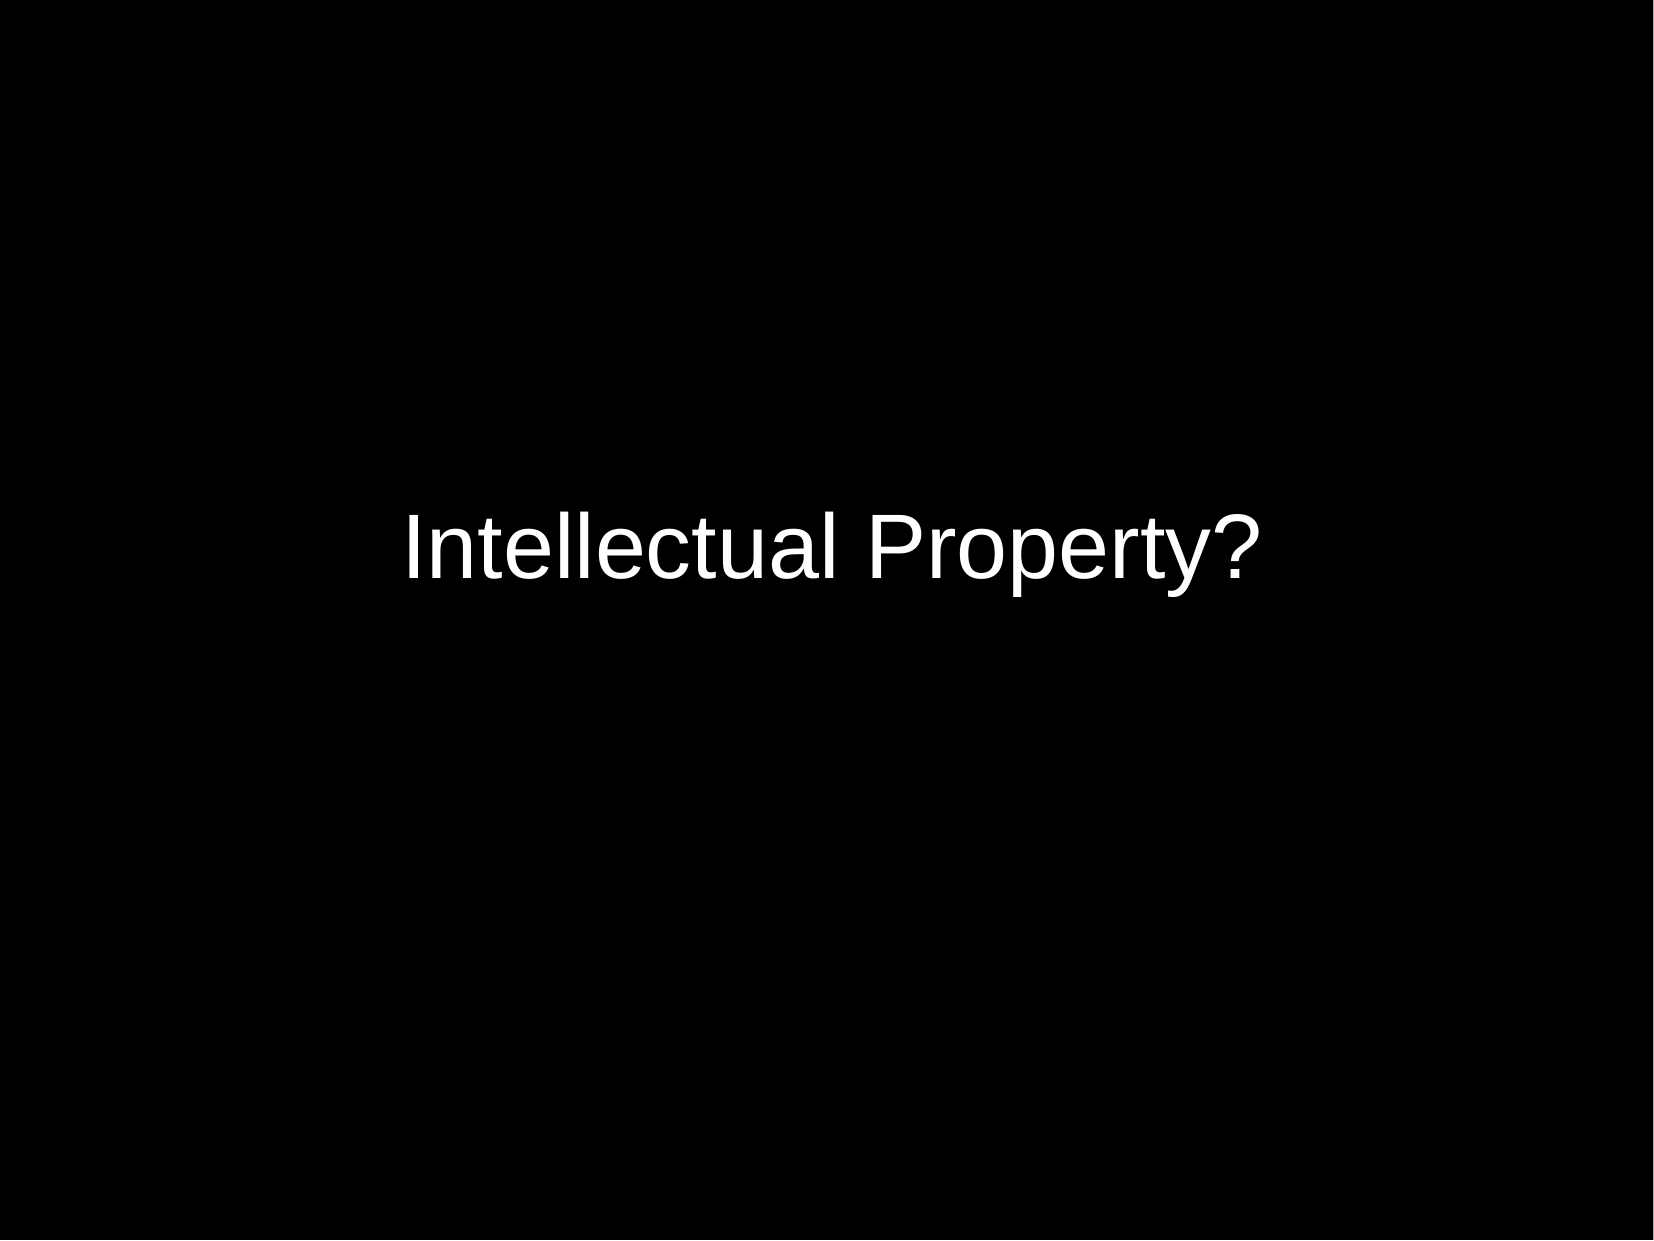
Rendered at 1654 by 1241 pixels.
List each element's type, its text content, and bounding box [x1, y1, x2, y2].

title Intellectual Property? [88, 442, 1577, 651]
